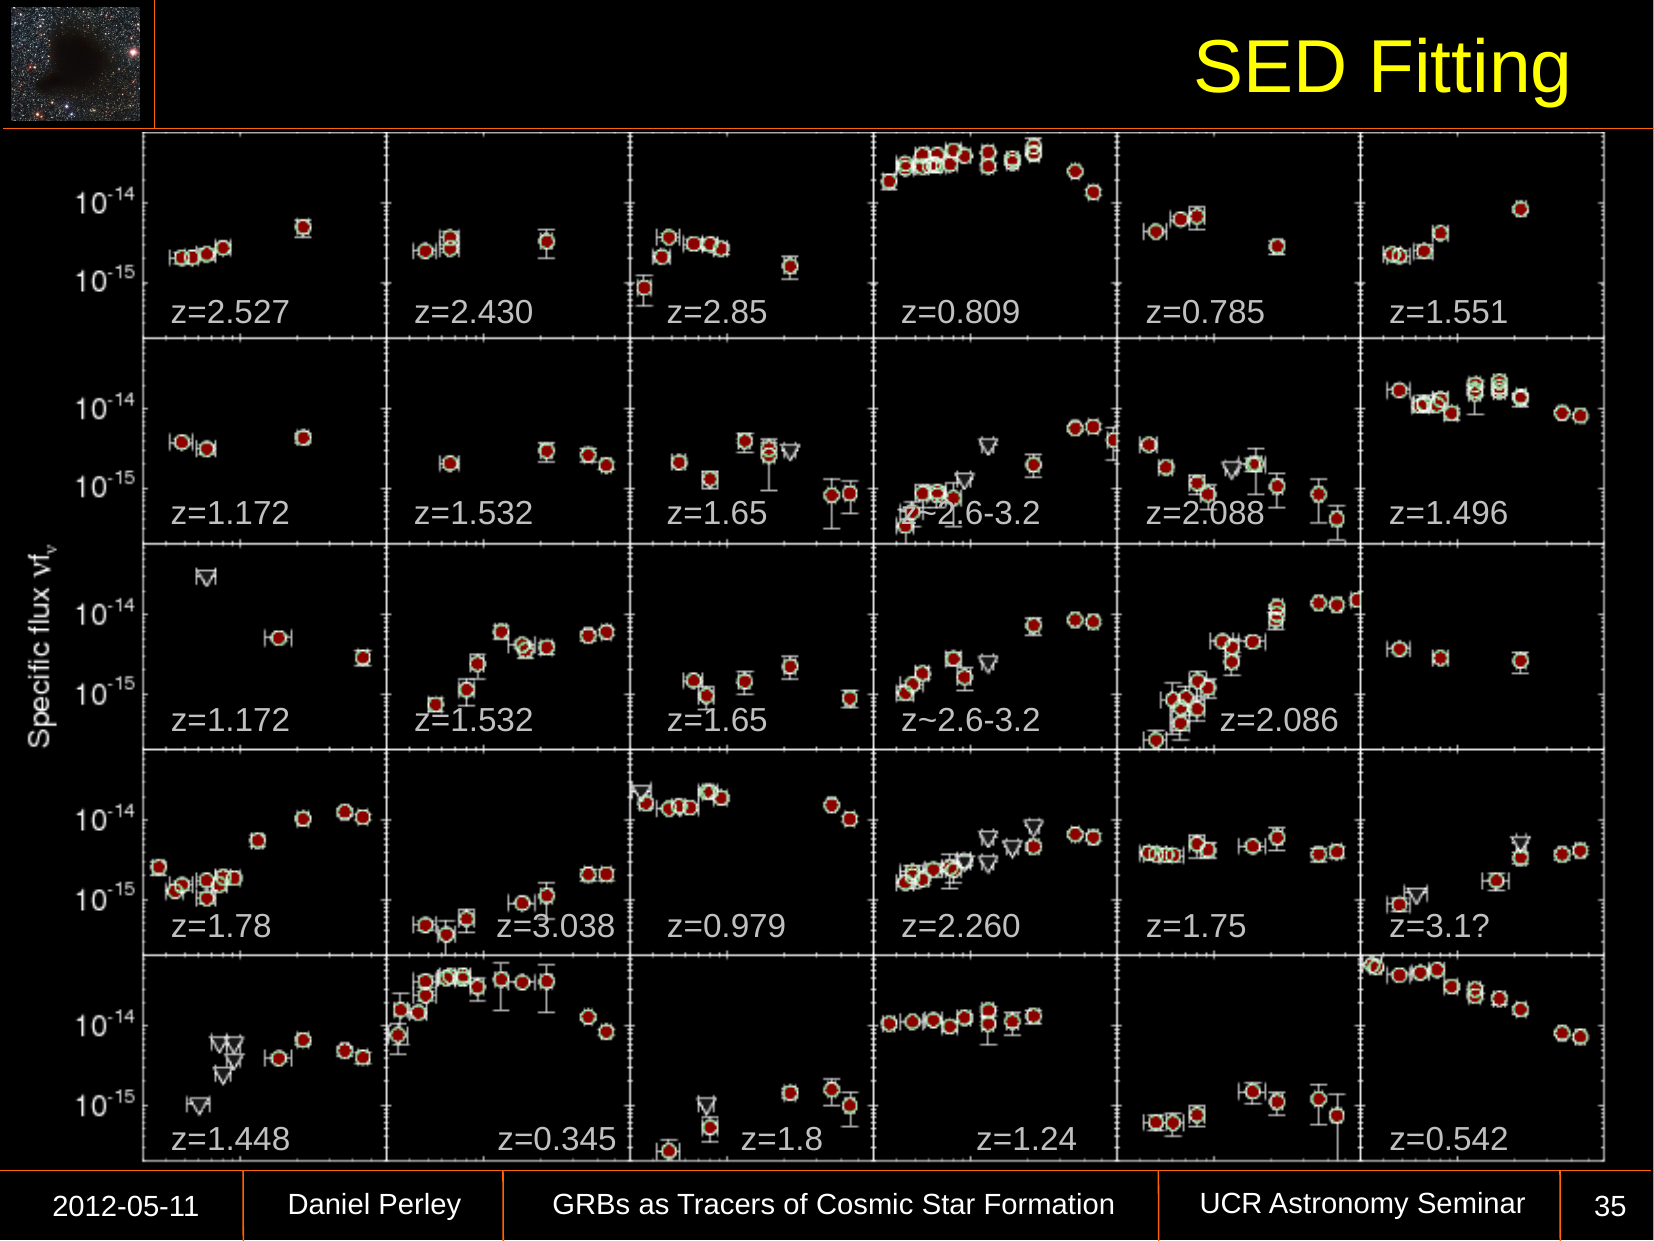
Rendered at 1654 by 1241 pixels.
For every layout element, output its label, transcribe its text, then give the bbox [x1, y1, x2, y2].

picture [11, 7, 140, 121]
picture [0, 132, 1613, 1168]
text_box z=2.527 z=2.430 z=2.85 z=0.809 z=0.785 z=1.551 [155, 286, 1613, 338]
text_box z=1.448 z=0.345 z=1.8 z=1.24 z=0.542 [156, 1112, 1613, 1165]
title SED Fitting [83, 24, 1573, 109]
text_box z=1.78 z=3.038 z=0.979 z=2.260 z=1.75 z=3.1? [156, 900, 1613, 953]
text_box z=1.172 z=1.532 z=1.65 z~2.6-3.2 z=2.088 z=1.496 [155, 486, 1613, 539]
text_box z=1.172 z=1.532 z=1.65 z~2.6-3.2 z=2.086 [156, 693, 1613, 746]
